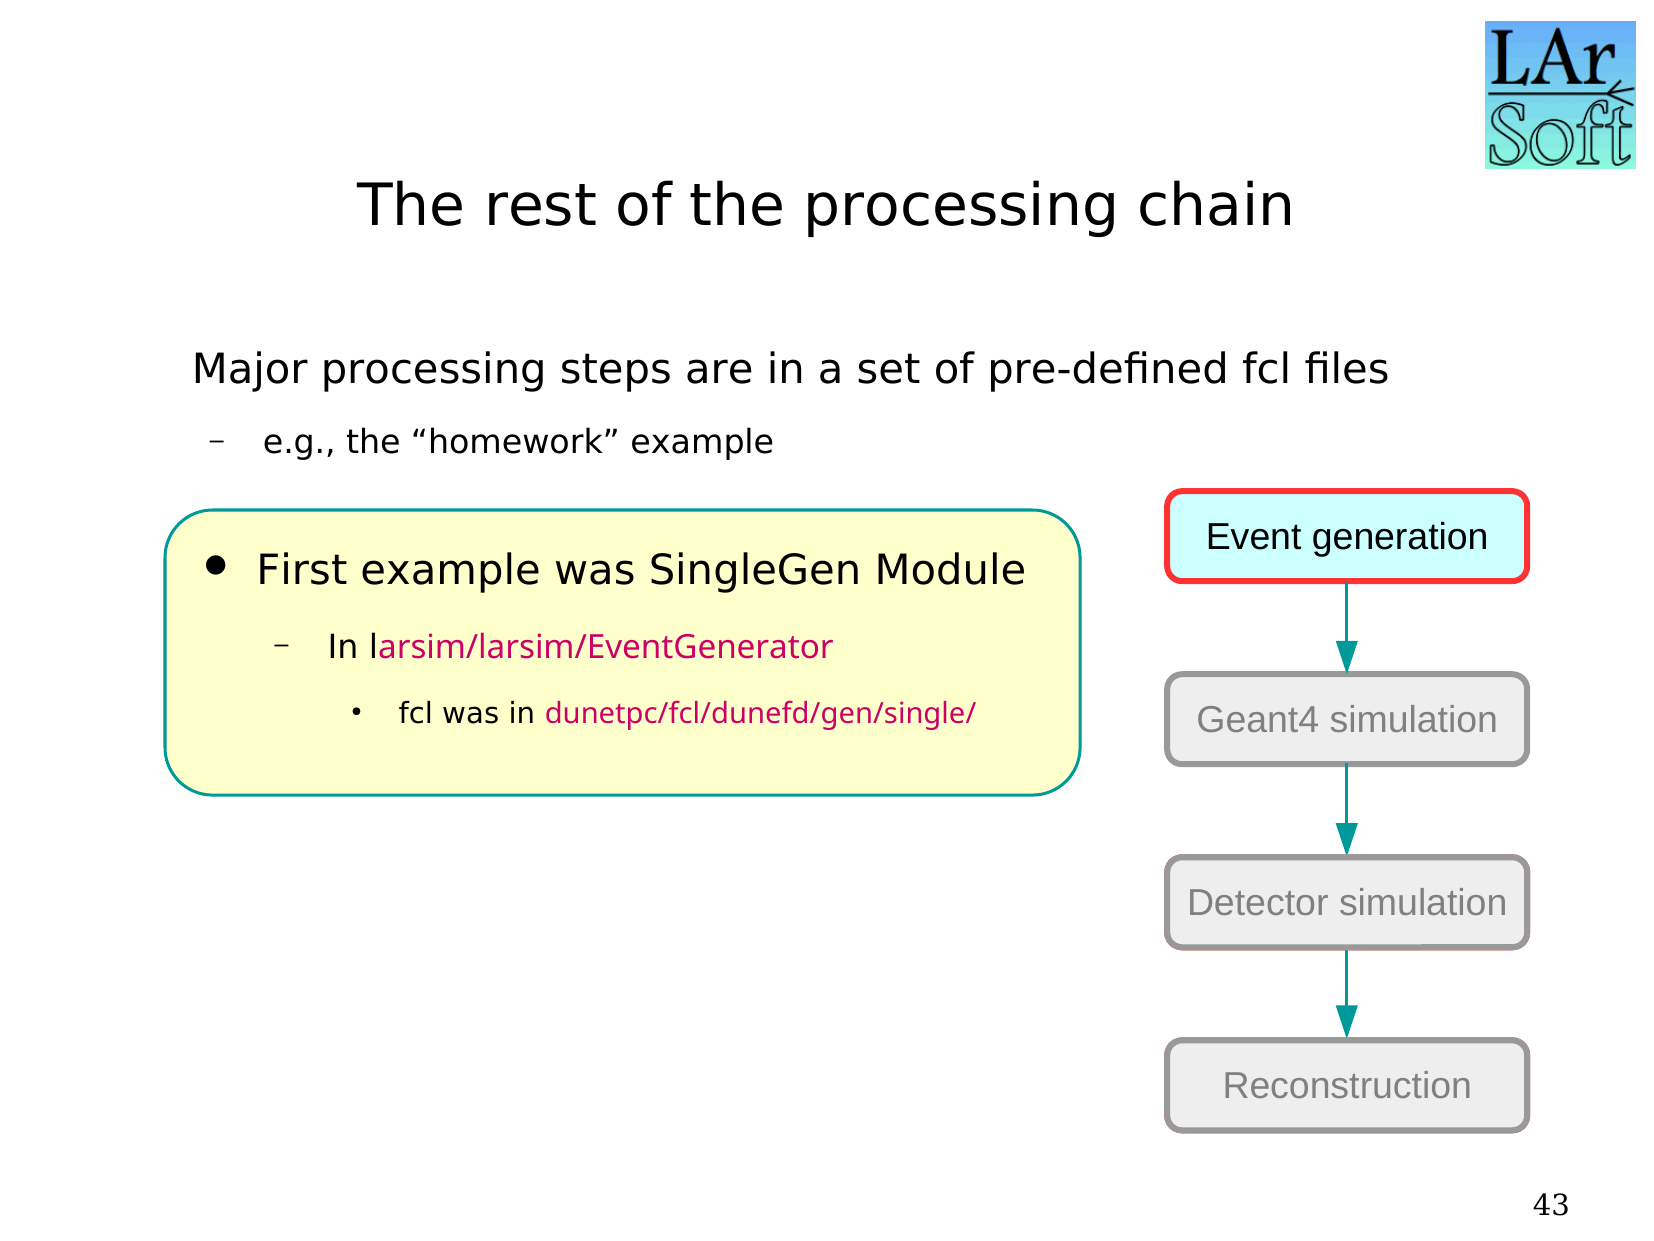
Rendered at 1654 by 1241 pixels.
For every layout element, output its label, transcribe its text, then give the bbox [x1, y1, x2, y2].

text_box Reconstruction [1167, 1040, 1528, 1131]
text_box Geant4 simulation [1167, 674, 1528, 765]
list Major processing steps are in a set of pre-defined fcl files e.g., the “homework” example [121, 344, 1533, 511]
text_box Event generation [1167, 491, 1528, 582]
title The rest of the processing chain [121, 102, 1533, 310]
list First example was SingleGen Module In larsim/larsim/EventGenerator fcl was in dunetpc/fcl/dunefd/gen/single/ [185, 545, 1114, 1161]
picture [1485, 21, 1636, 169]
text_box Detector simulation [1167, 857, 1528, 948]
text_box [165, 511, 1079, 787]
